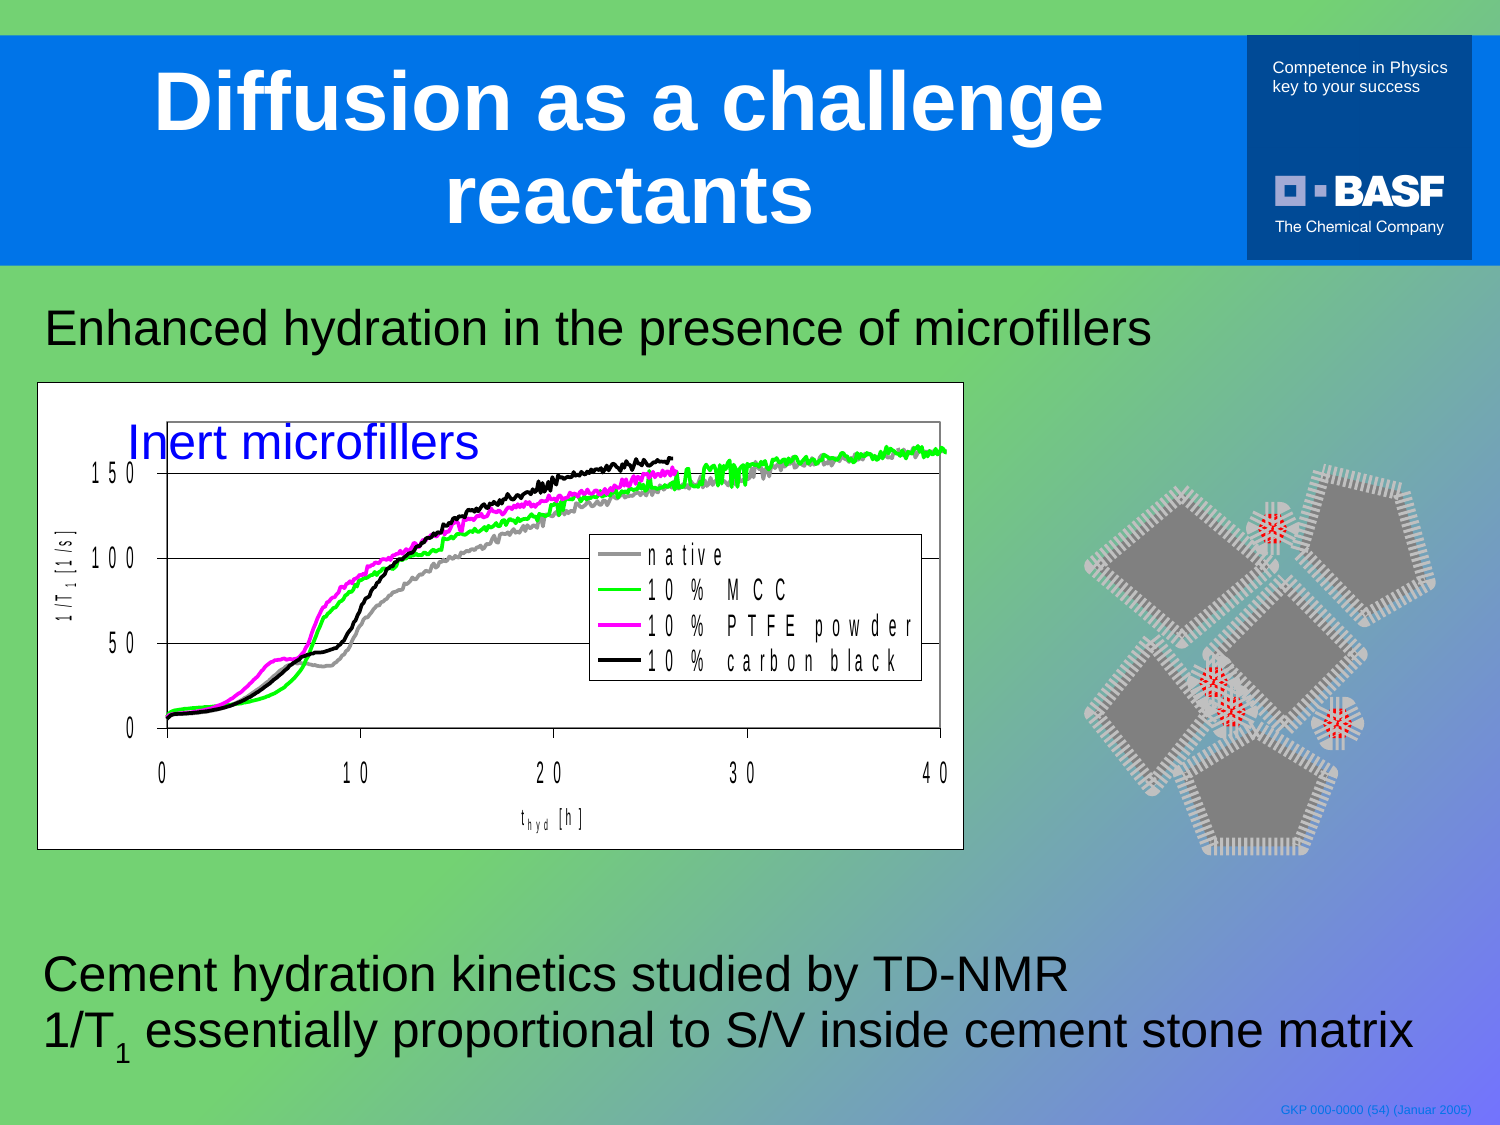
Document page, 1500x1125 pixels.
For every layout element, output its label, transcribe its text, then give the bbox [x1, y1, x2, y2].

title Going micro and nano: approaching the apparent dwarf [1438, 1063, 1500, 1125]
text_box Enhanced hydration in the presence of microfillers [29, 292, 1168, 364]
text_box [1093, 639, 1212, 788]
text_box [1298, 472, 1427, 619]
picture [1247, 35, 1472, 260]
title Diffusion as a challenge reactants [27, 54, 1232, 246]
text_box [1322, 708, 1353, 739]
text_box [1216, 696, 1247, 727]
text_box Cement hydration kinetics studied by TD-NMR 1/T1 essentially proportional to S/V inside cement stone matrix [27, 938, 1430, 1078]
text_box Inert microfillers [112, 407, 495, 479]
text_box [1198, 580, 1359, 729]
text_box [1093, 492, 1271, 640]
picture [29, 374, 969, 857]
text_box [1257, 513, 1288, 544]
text_box [1181, 728, 1330, 847]
